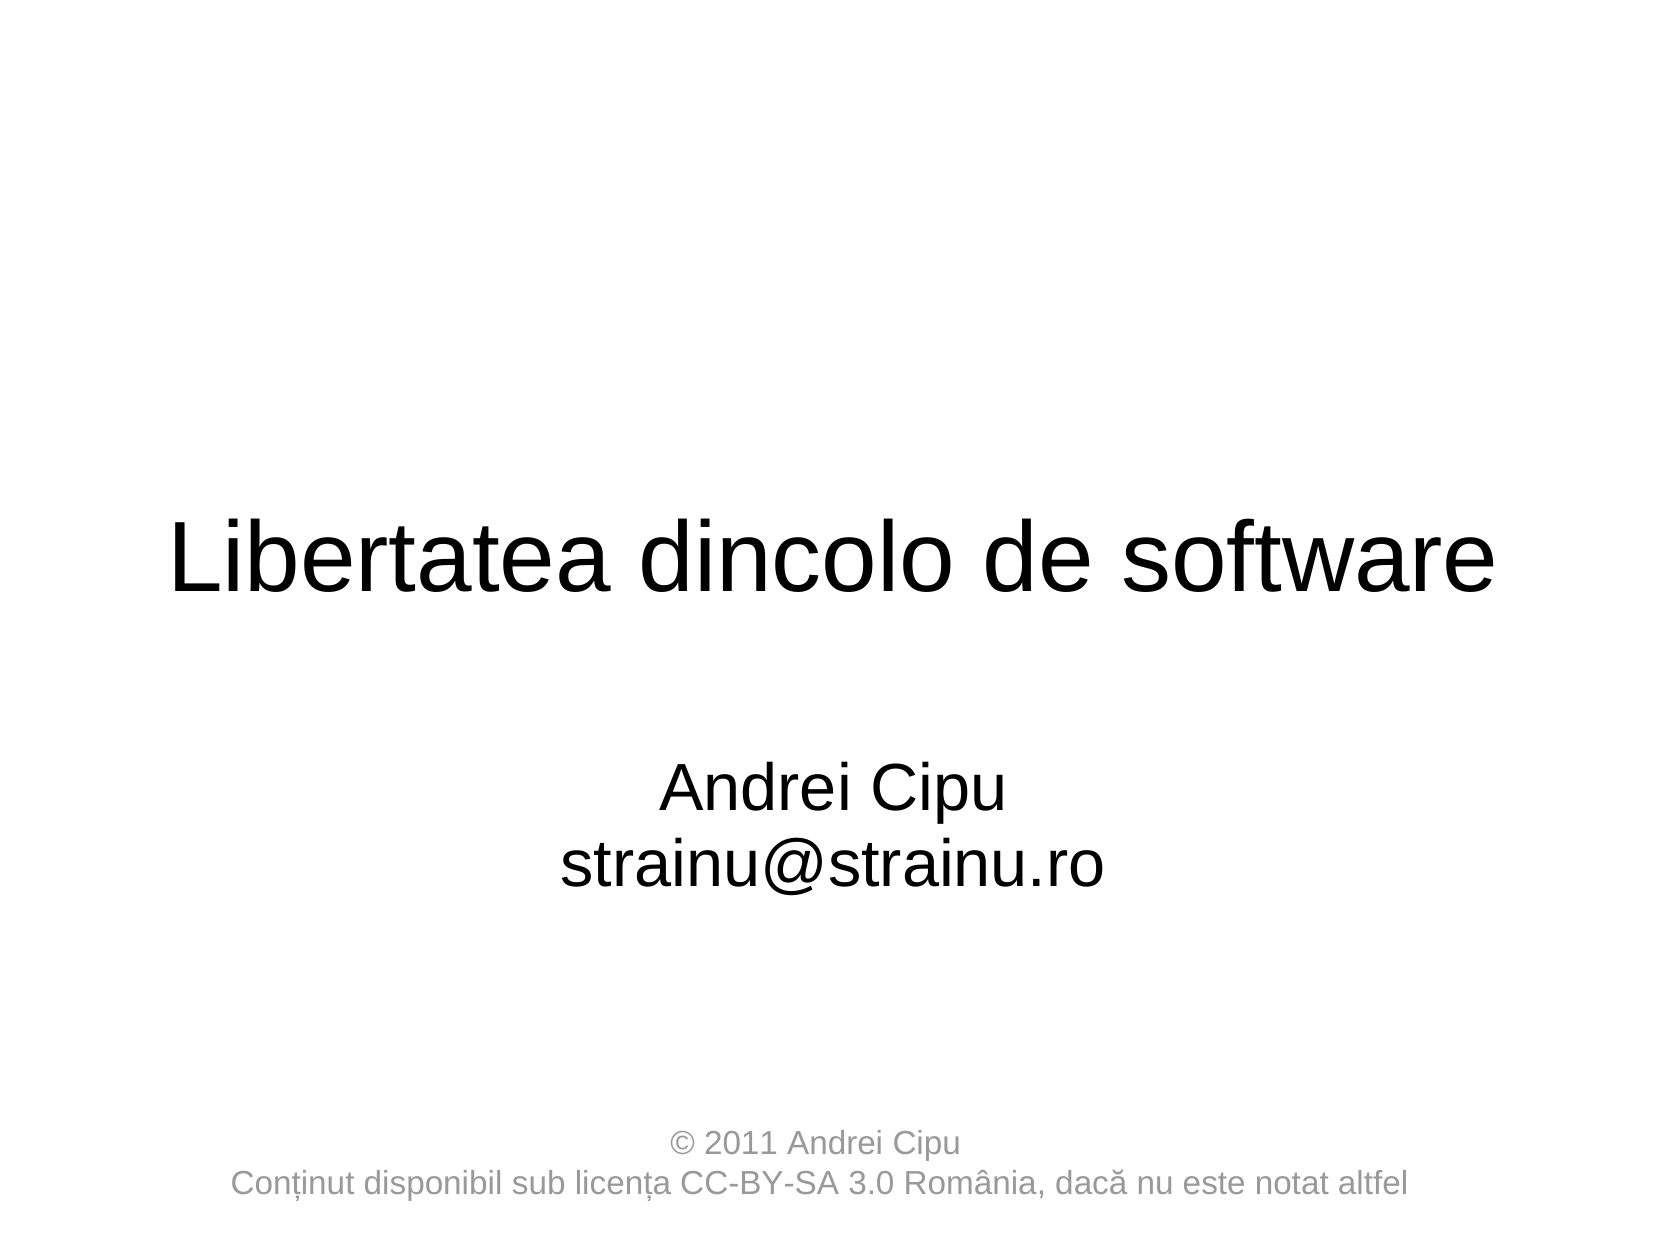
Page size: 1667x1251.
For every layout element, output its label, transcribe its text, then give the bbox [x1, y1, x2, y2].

subtitle Andrei Cipu strainu@strainu.ro [289, 750, 1377, 909]
title Libertatea dincolo de software [140, 500, 1527, 701]
text_box © 2011 Andrei Cipu Conținut disponibil sub licența CC-BY-SA 3.0 România, dacă nu este notat altfel [215, 1113, 1426, 1209]
